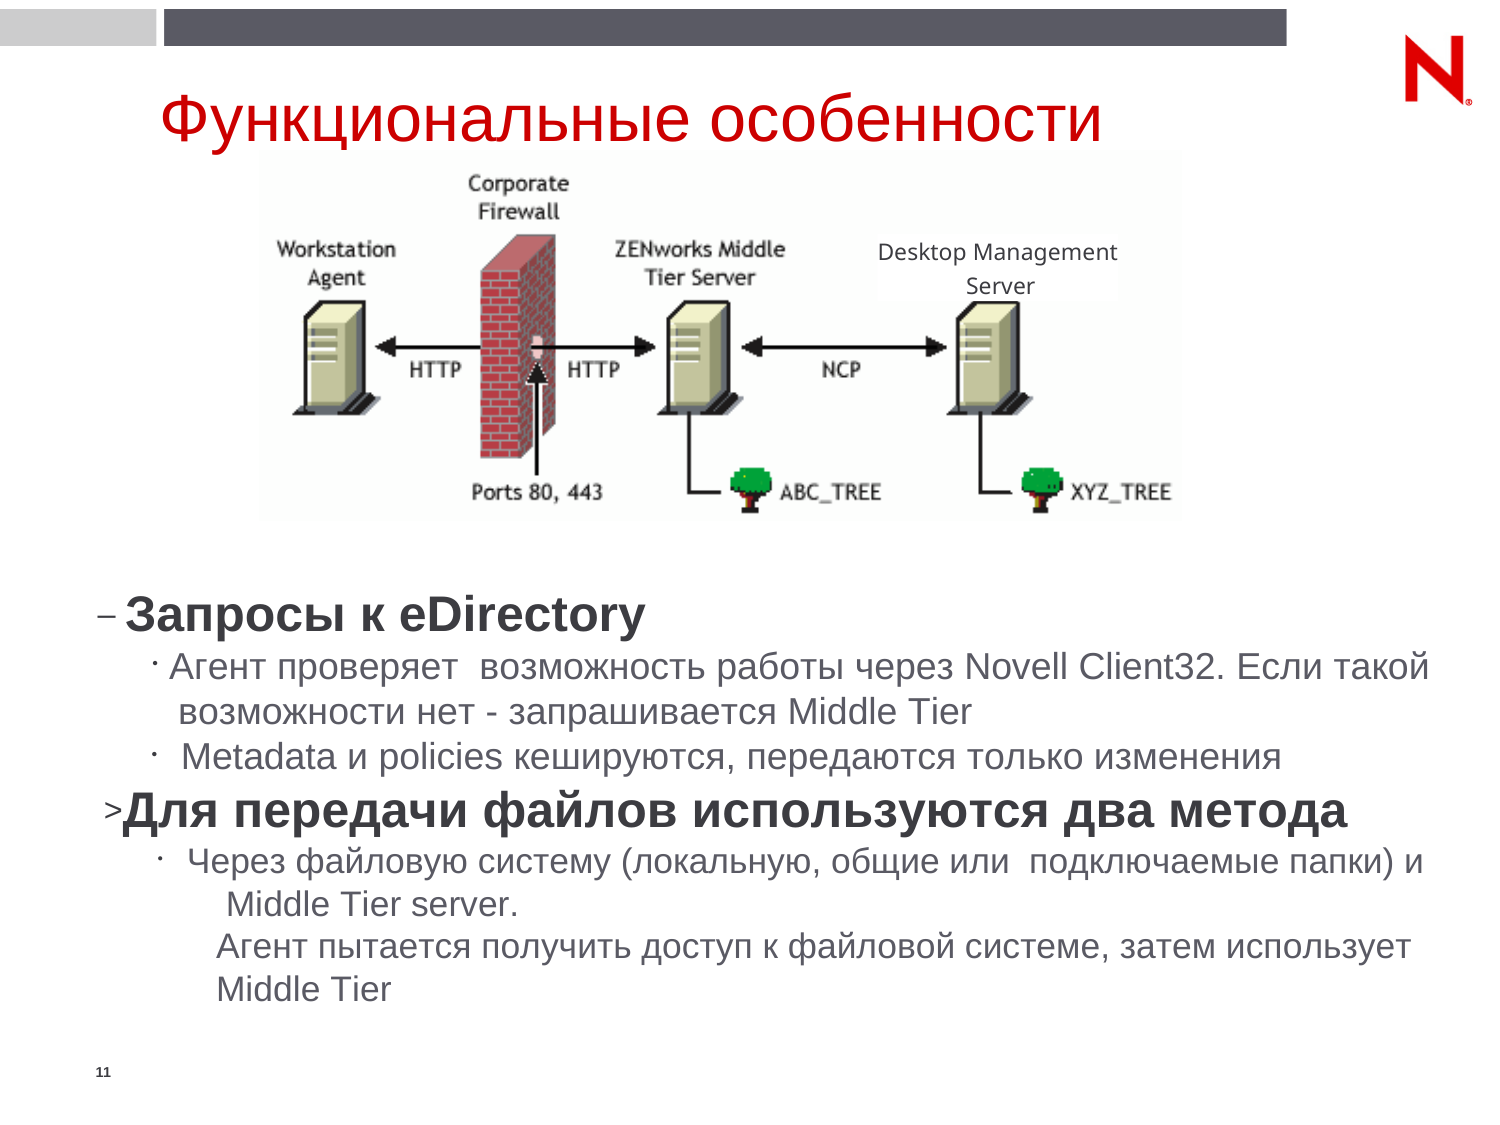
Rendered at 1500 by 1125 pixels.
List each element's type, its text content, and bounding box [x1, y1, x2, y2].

picture [1403, 32, 1473, 107]
text_box Desktop Management Server [877, 233, 1108, 291]
text_box Функциональные особенности [145, 73, 1391, 166]
picture [259, 150, 1182, 521]
text_box Запросы к eDirectory Агент проверяет возможность работы через Novell Client32. Если такой возможности нет - запрашивается Middle Tier Metadata и policies кешируются, передаются только изменения Для передачи файлов используются два метода Через файловую систему (локальную, общие или подключаемые папки) и Middle Tier server. Агент пытается получить доступ к файловой системе, затем использует Middle Tier [82, 573, 1500, 1013]
